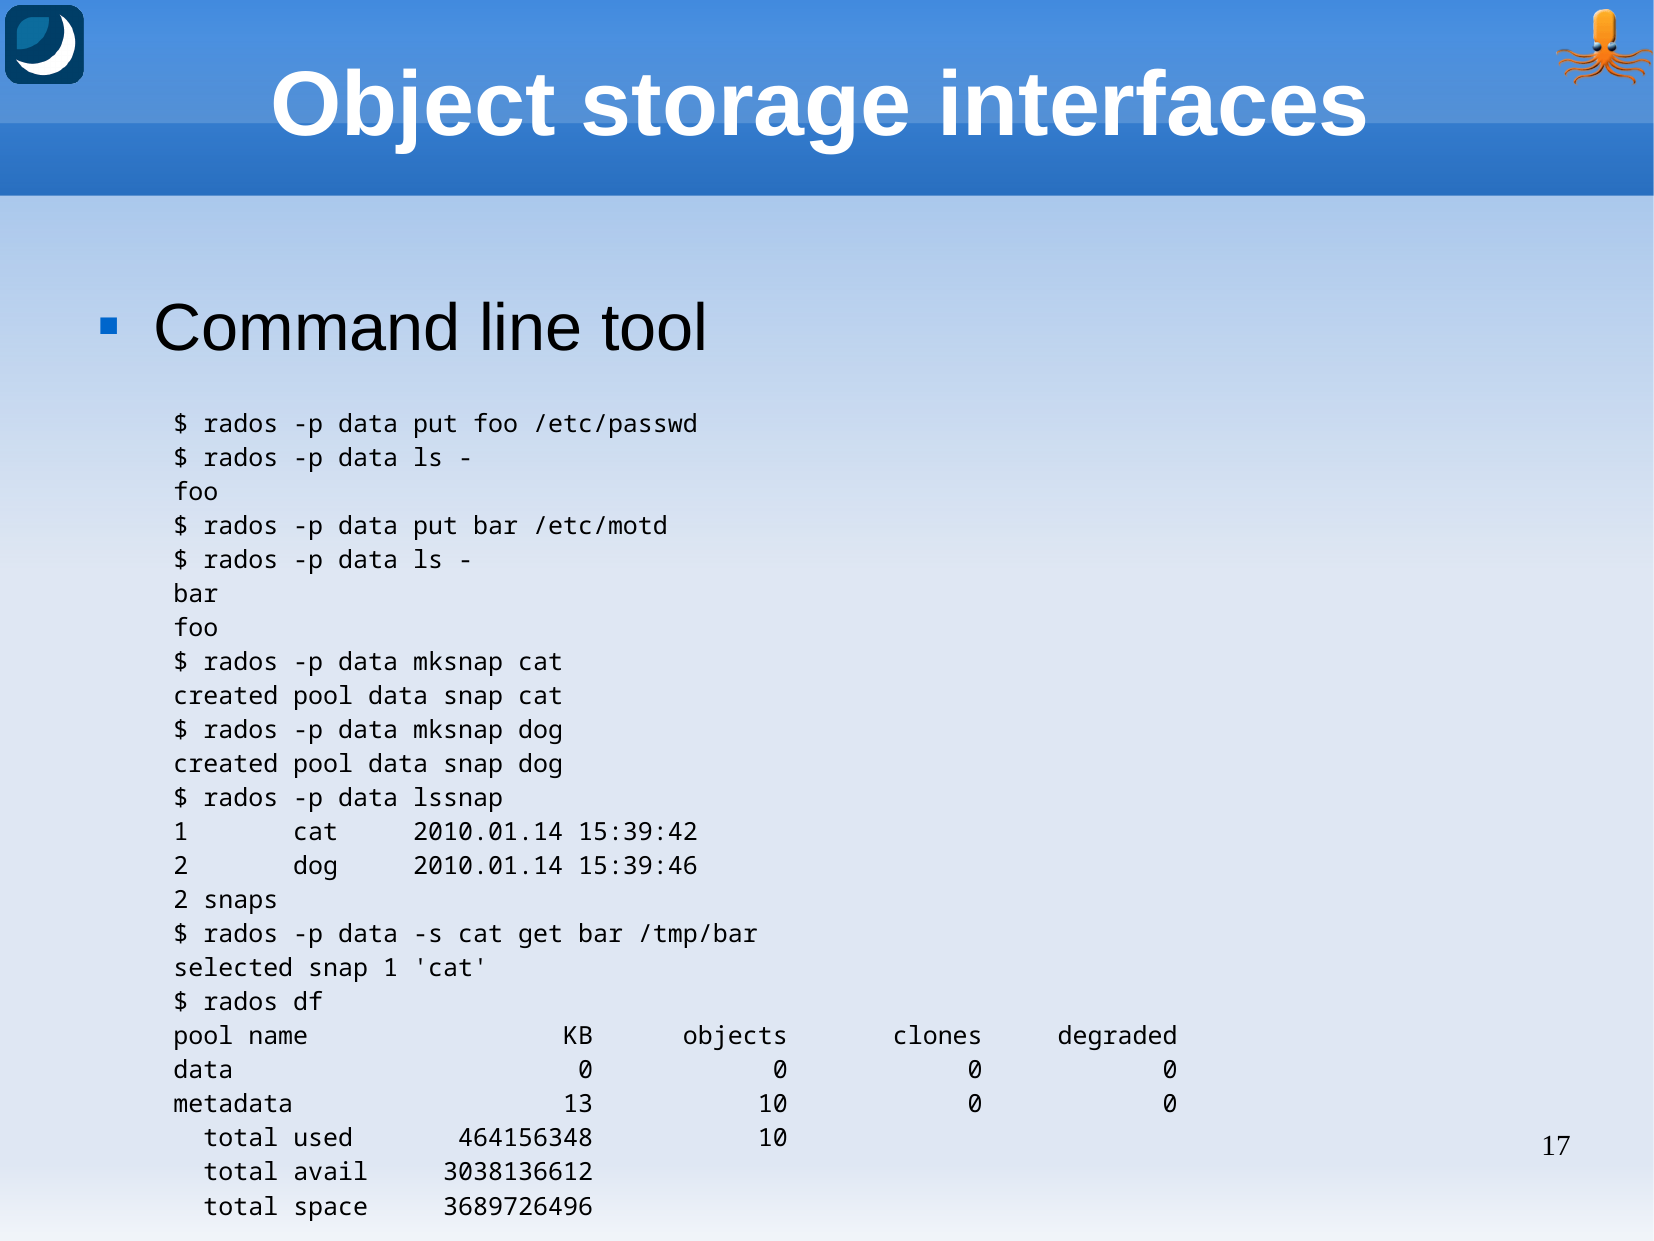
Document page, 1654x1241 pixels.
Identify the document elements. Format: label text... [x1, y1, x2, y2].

list Command line tool [82, 290, 1571, 1094]
title Object storage interfaces [76, 7, 1565, 200]
picture [0, 0, 1654, 1241]
text_box $ rados -p data put foo /etc/passwd $ rados -p data ls - foo $ rados -p data put bar /etc/motd $ rados -p data ls - bar foo $ rados -p data mksnap cat created pool data snap cat $ rados -p data mksnap dog created pool data snap dog $ rados -p data lssnap 1 cat 2010.01.14 15:39:42 2 dog 2010.01.14 15:39:46 2 snaps $ rados -p data -s cat get bar /tmp/bar selected snap 1 'cat' $ rados df pool name KB objects clones degraded data 0 0 0 0 metadata 13 10 0 0 total used 464156348 10 total avail 3038136612 total space 3689726496 [158, 398, 1654, 1241]
